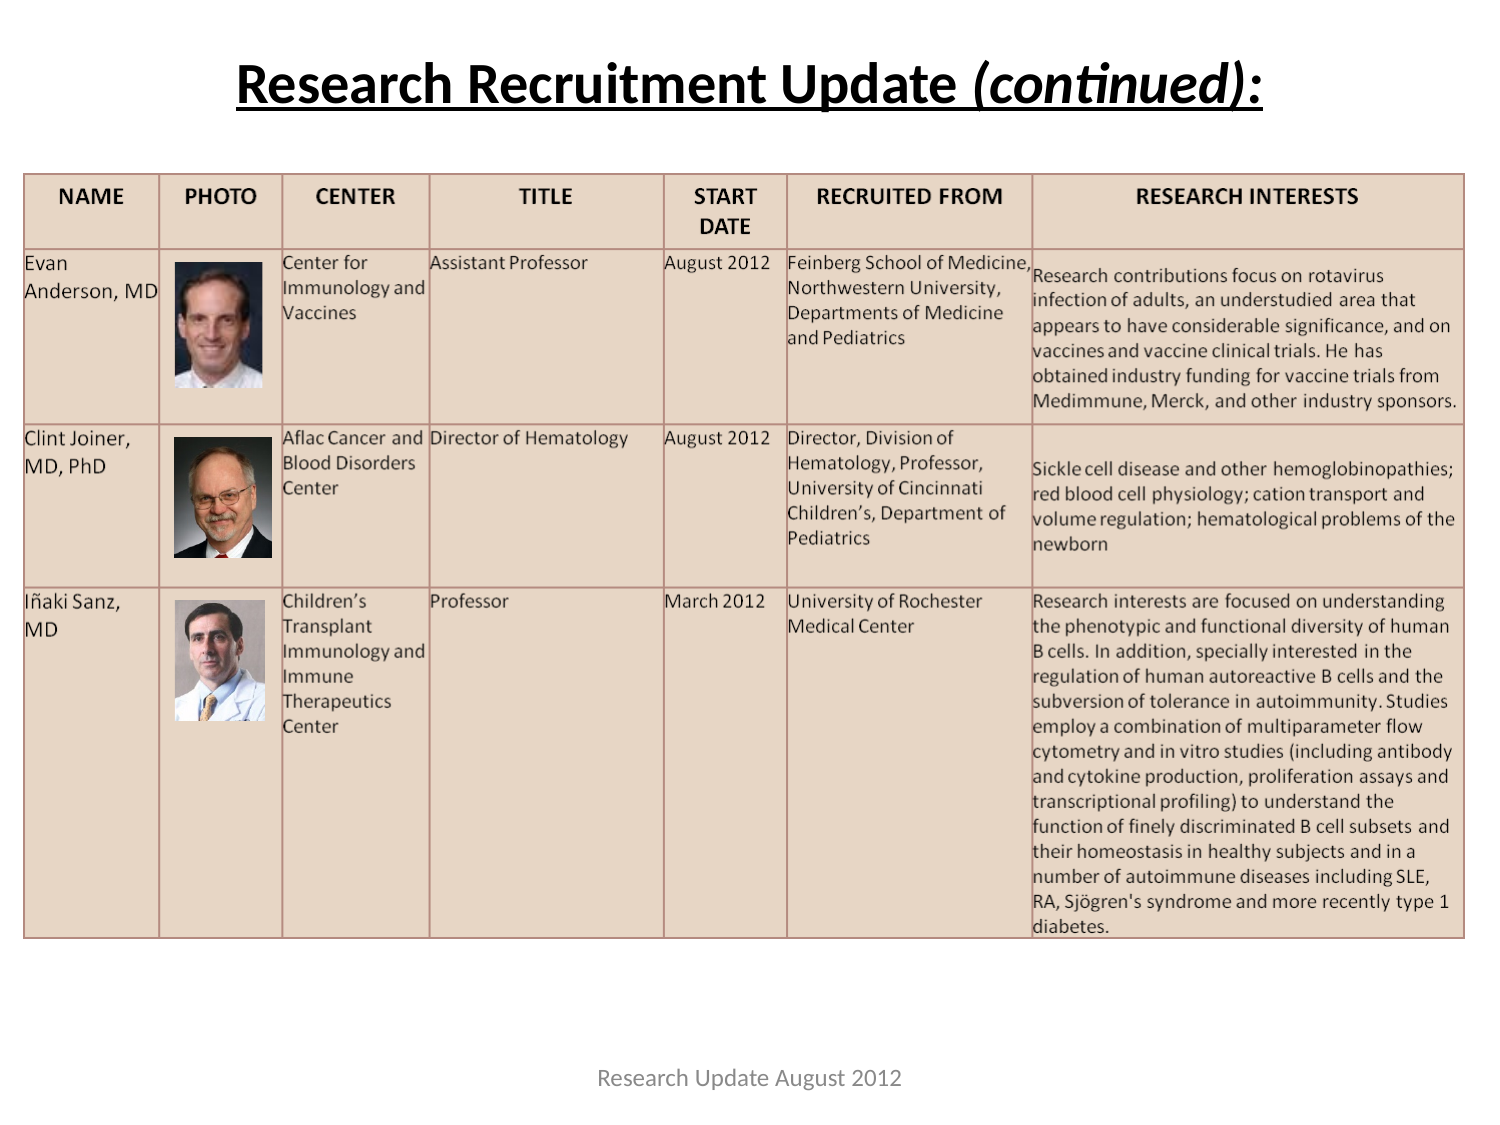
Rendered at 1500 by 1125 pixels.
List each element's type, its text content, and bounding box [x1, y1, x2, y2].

text_box Research Recruitment Update (continued): [50, 37, 1463, 126]
picture [12, 162, 1476, 951]
text_box Research Update August 2012 [512, 1050, 988, 1103]
